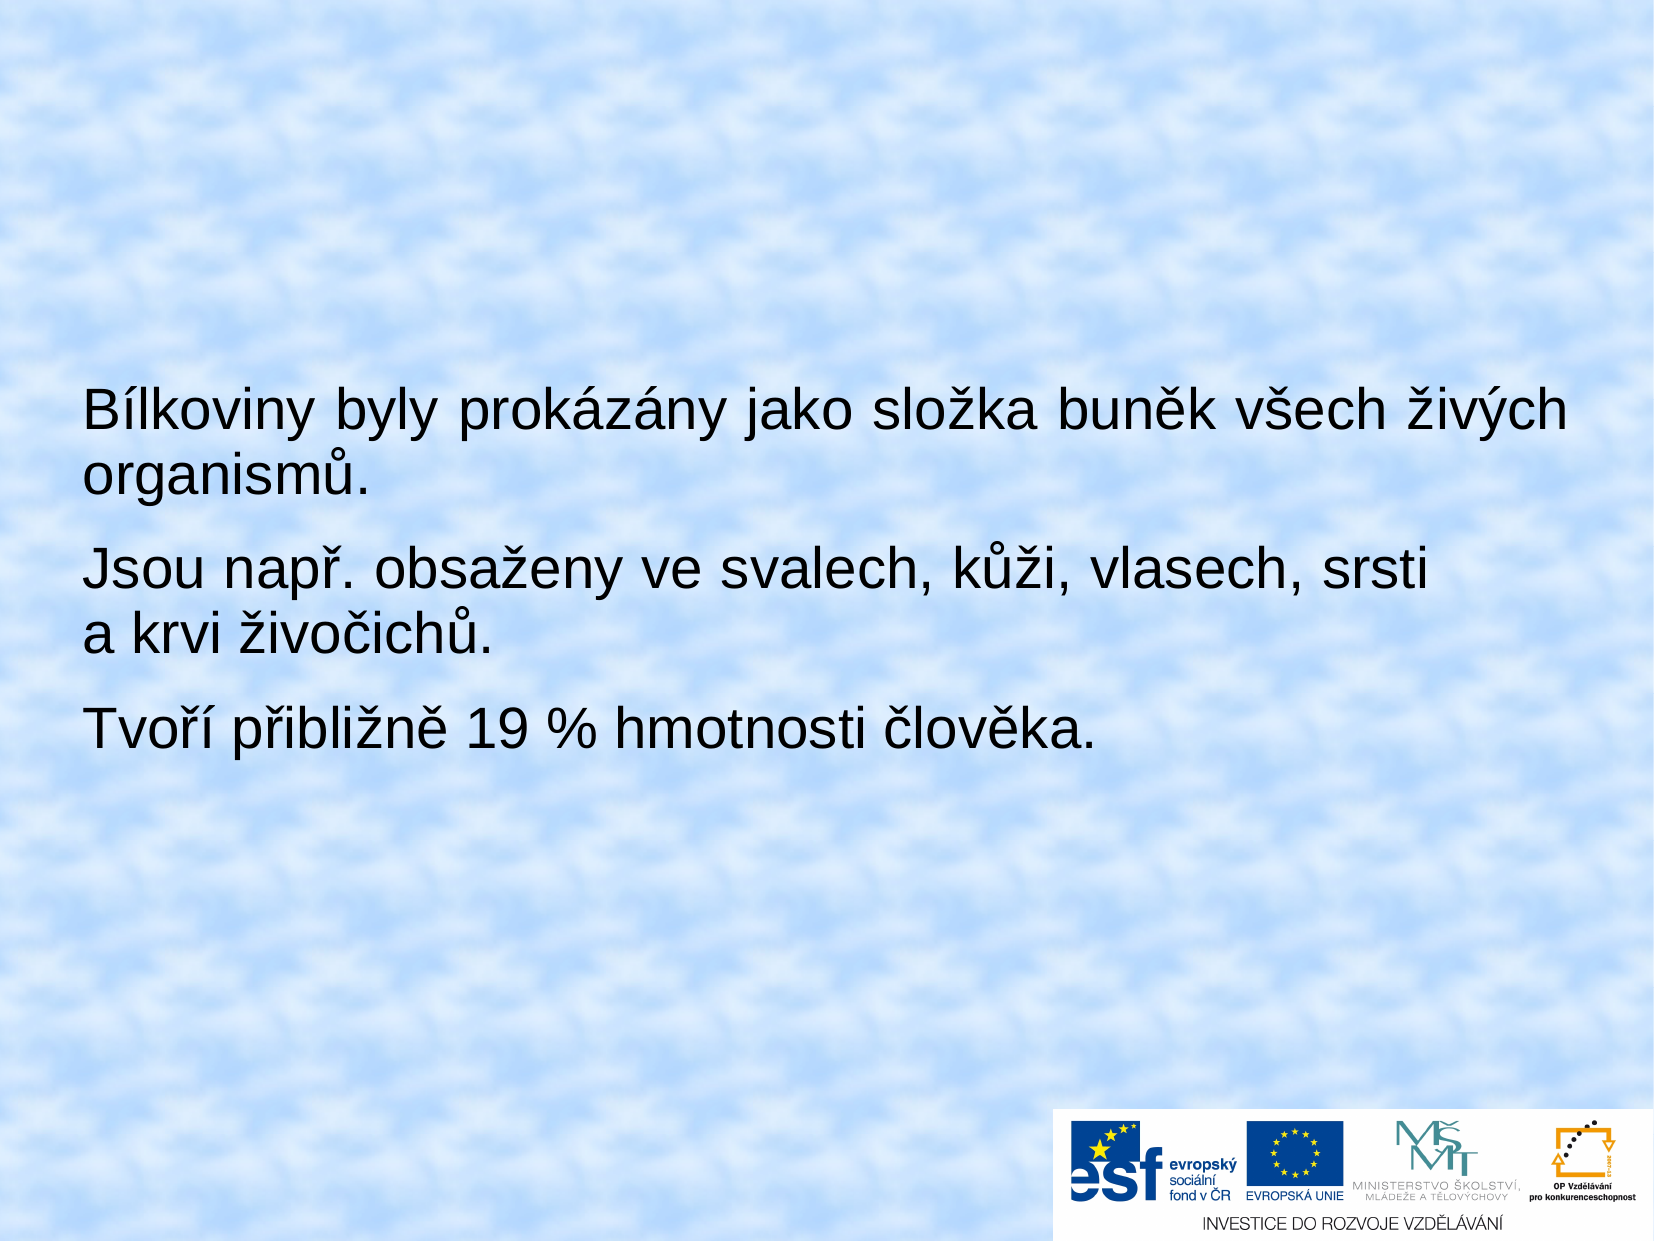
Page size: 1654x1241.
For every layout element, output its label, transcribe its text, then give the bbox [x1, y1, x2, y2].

list Bílkoviny byly prokázány jako složka buněk všech živých organismů. Jsou např. obsaženy ve svalech, kůži, vlasech, srsti a krvi živočichů. Tvoří přibližně 19 % hmotnosti člověka. [82, 376, 1571, 864]
picture [0, 0, 1654, 1241]
